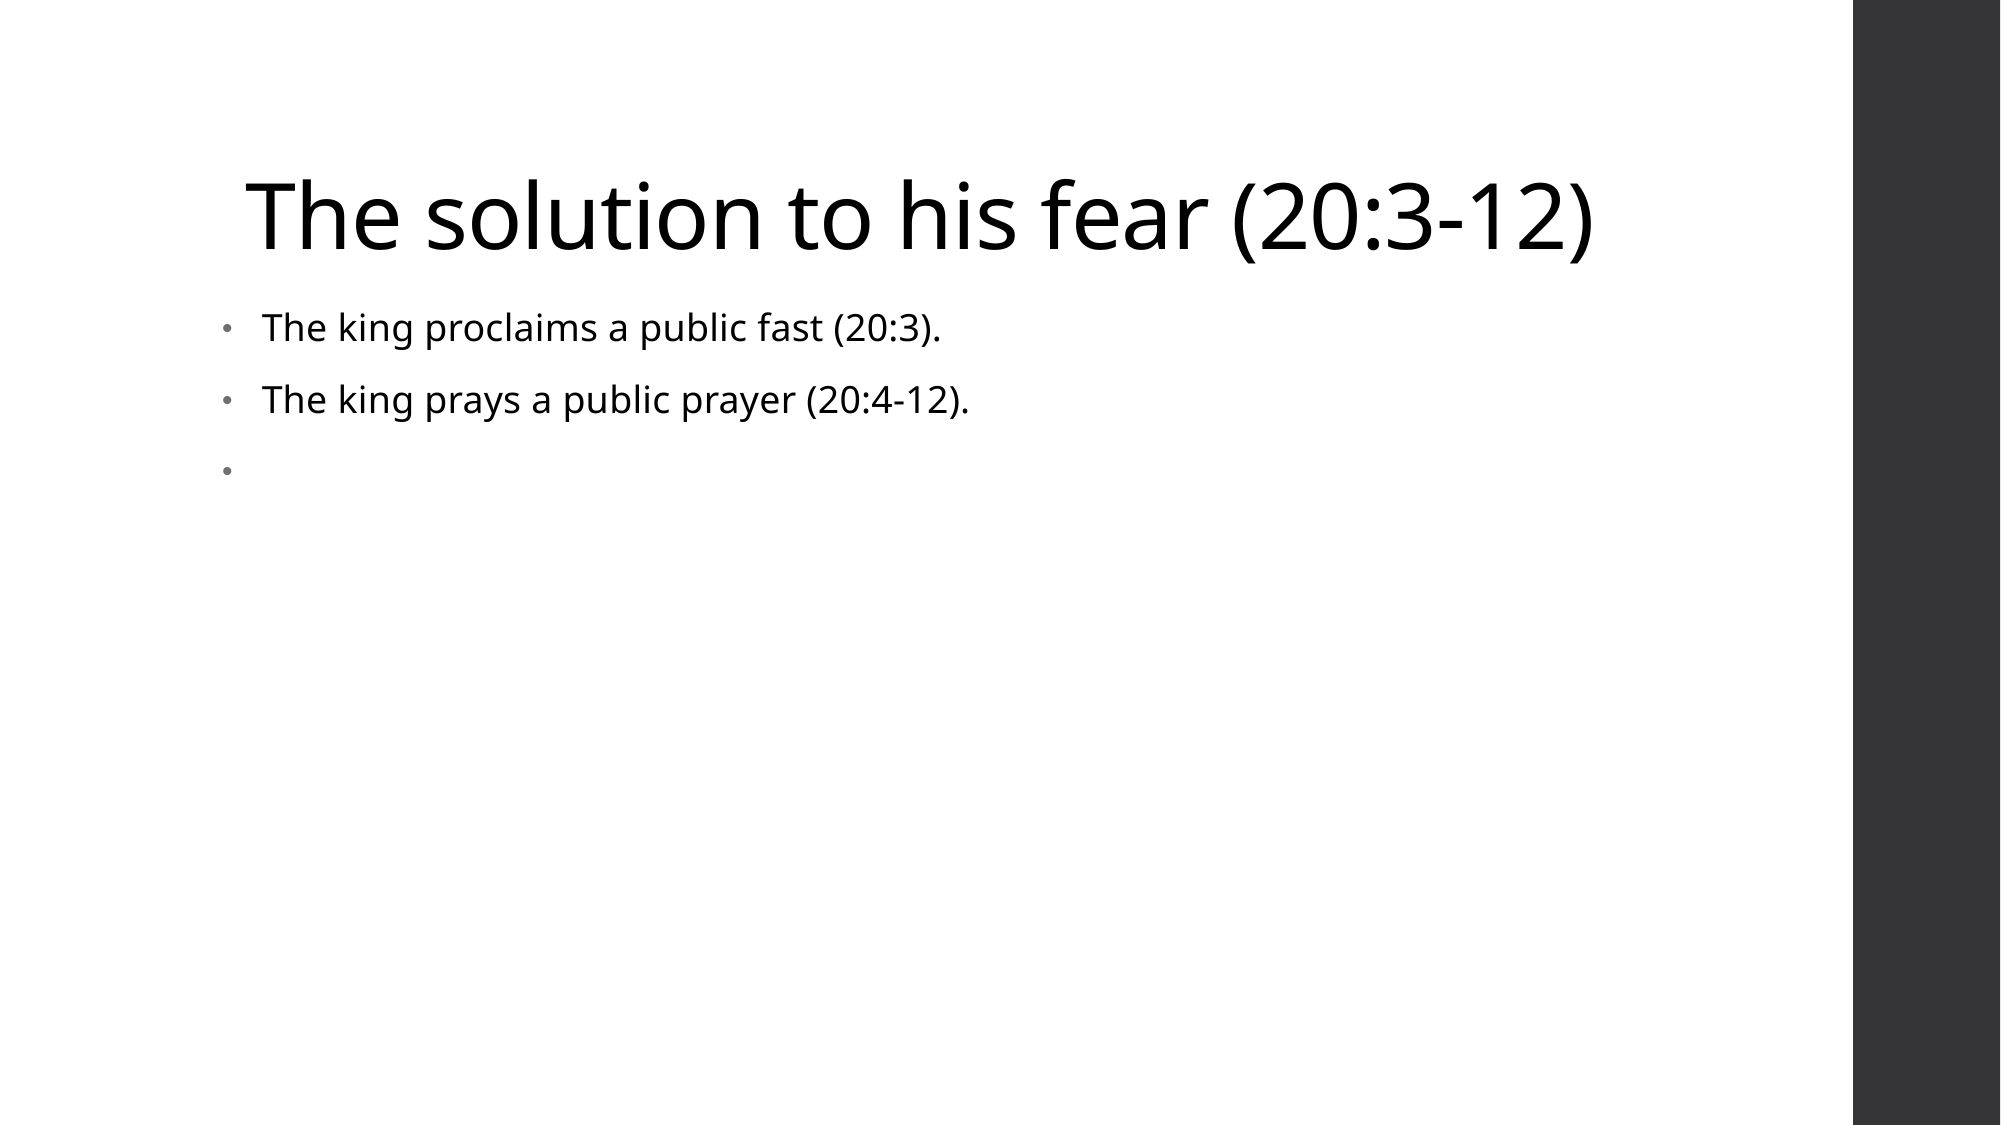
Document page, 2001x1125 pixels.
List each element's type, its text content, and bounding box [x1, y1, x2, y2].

title The solution to his fear (20:3-12) [206, 60, 1797, 278]
list The king proclaims a public fast (20:3). The king prays a public prayer (20:4-12). [206, 299, 1617, 1014]
